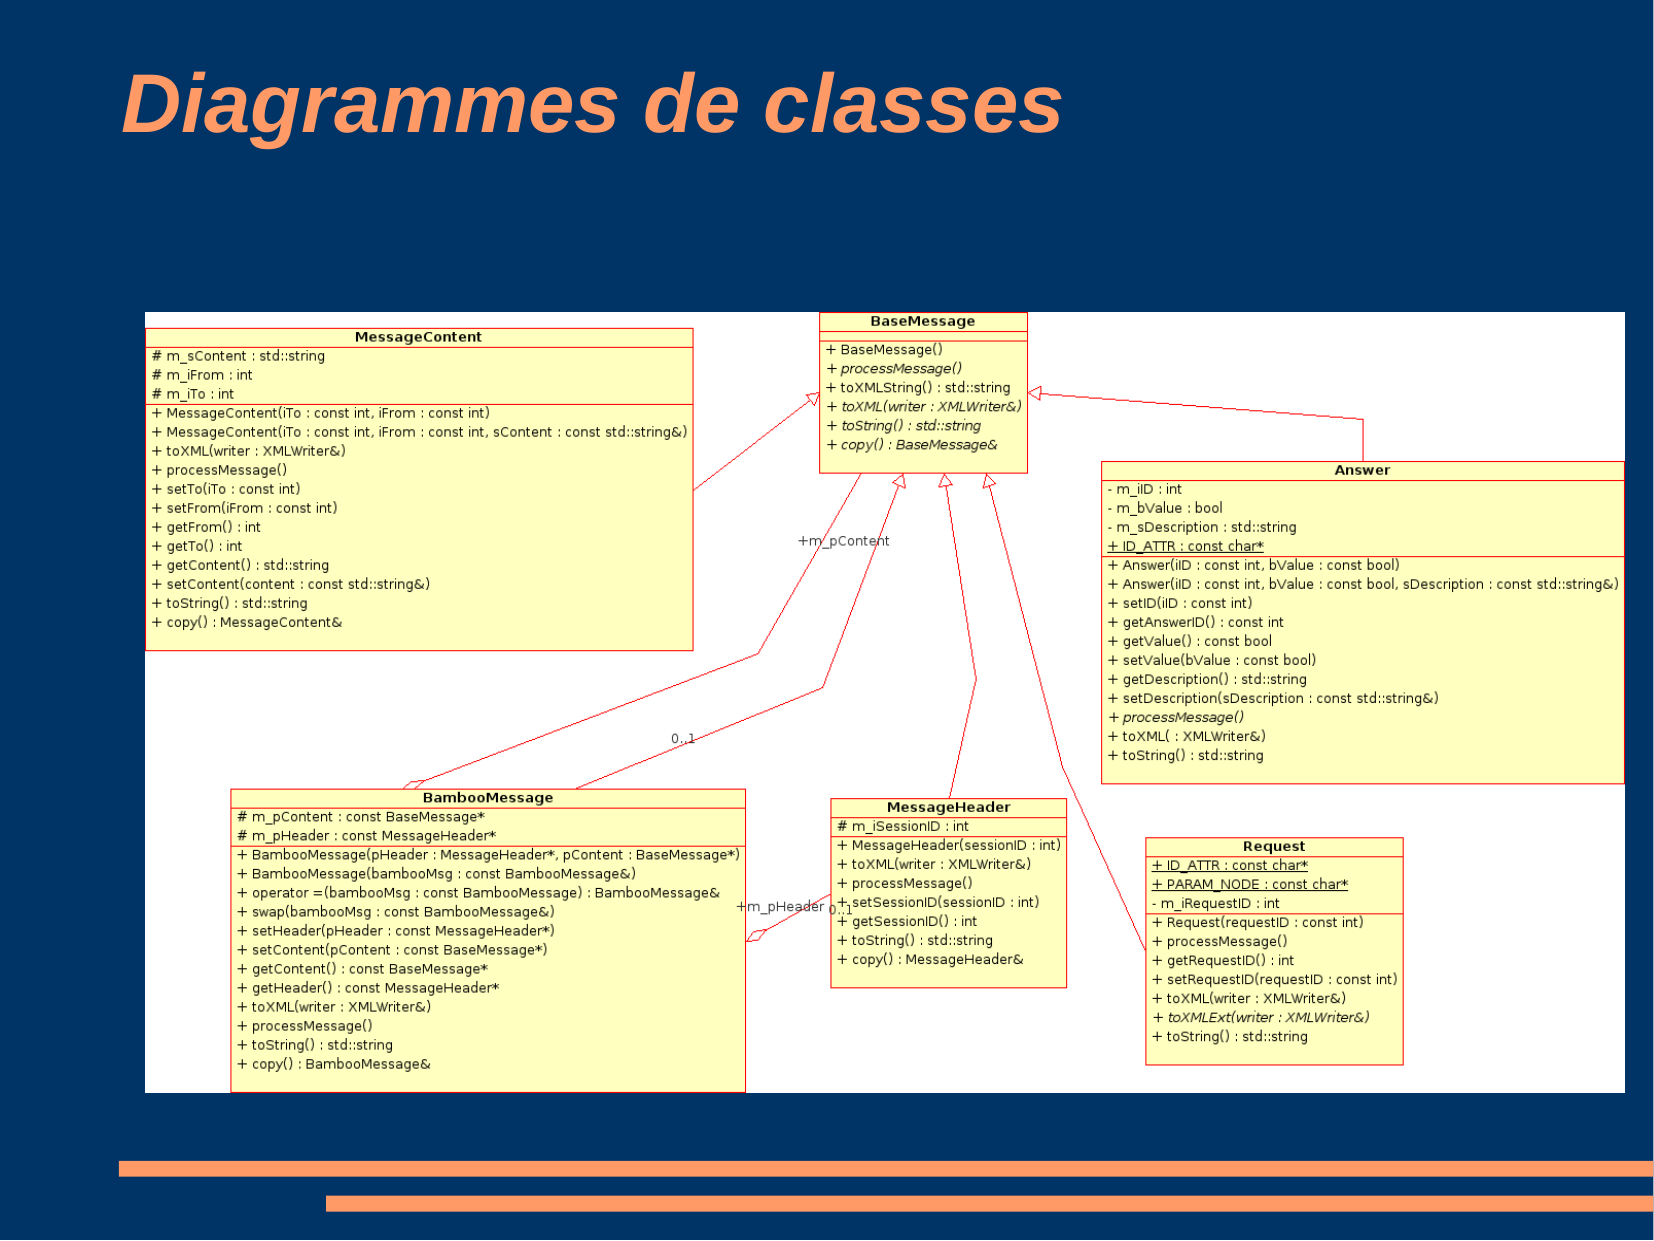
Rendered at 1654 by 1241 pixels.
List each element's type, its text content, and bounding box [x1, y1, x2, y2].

title Diagrammes de classes [121, 42, 1534, 258]
picture [145, 312, 1625, 1093]
chart [121, 322, 1561, 1132]
